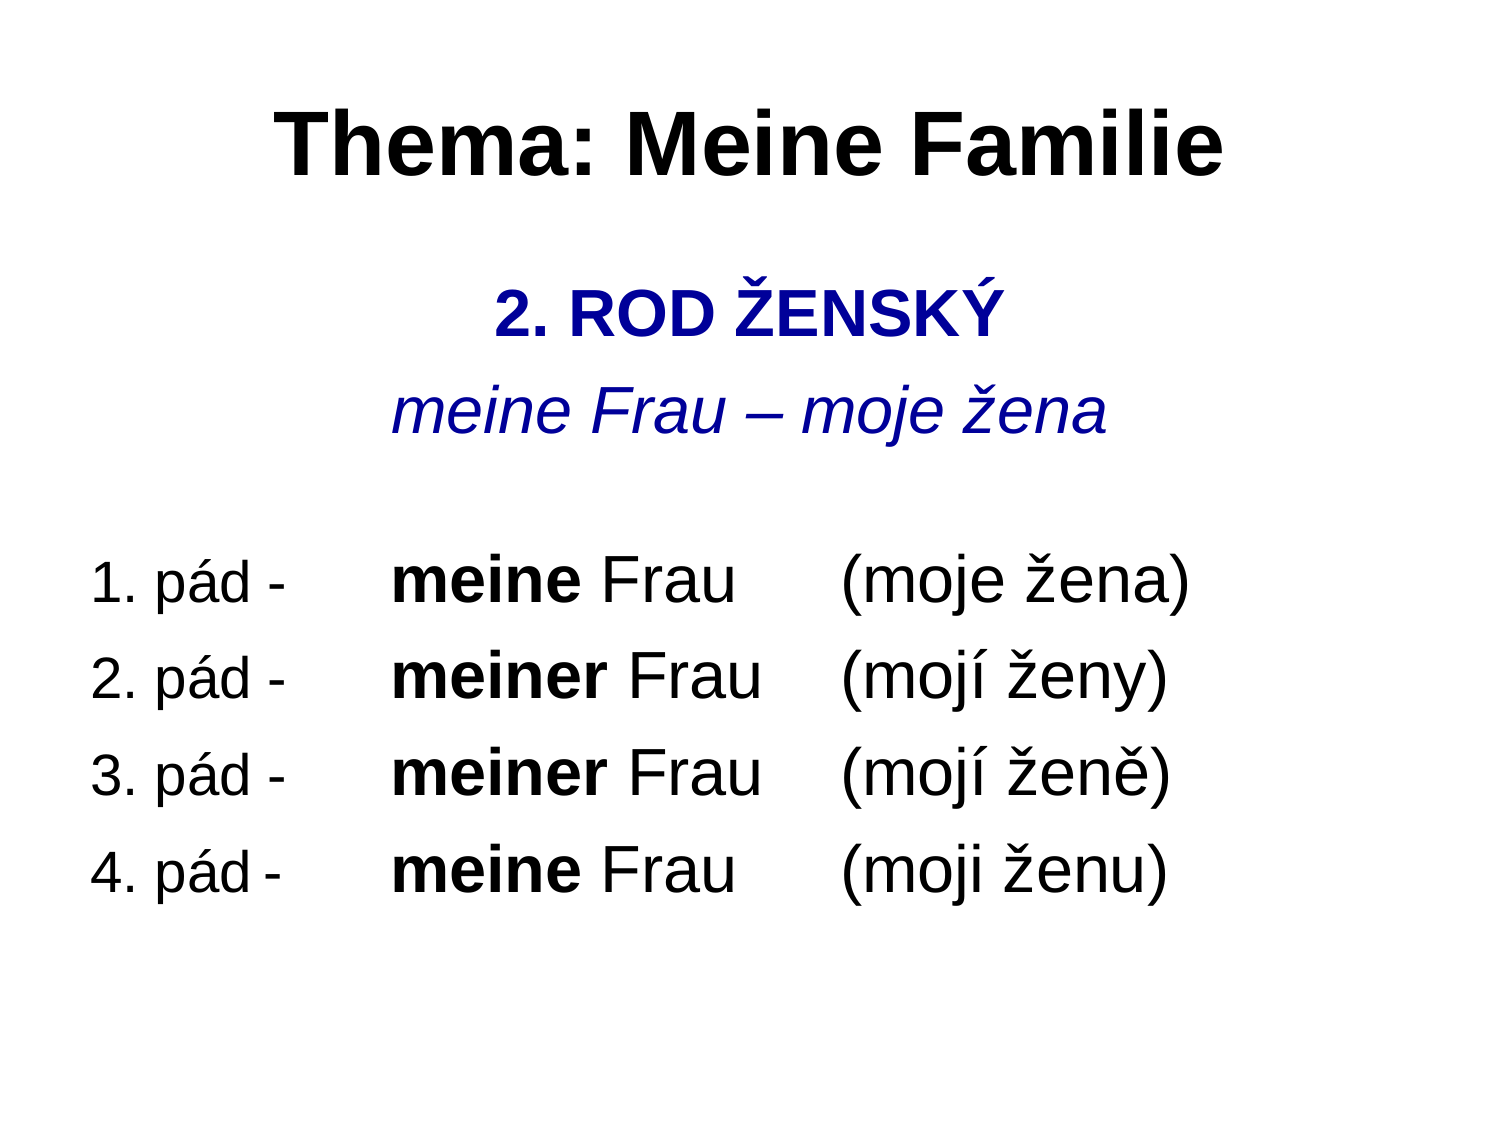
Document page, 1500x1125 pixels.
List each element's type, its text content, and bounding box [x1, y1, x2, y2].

title Thema: Meine Familie [75, 45, 1426, 233]
list 2. ROD ŽENSKÝ meine Frau – moje žena 1. pád - meine Frau (moje žena) 2. pád - meiner Frau (mojí ženy) 3. pád - meiner Frau (mojí ženě) 4. pád - meine Frau (moji ženu) [75, 262, 1426, 1107]
